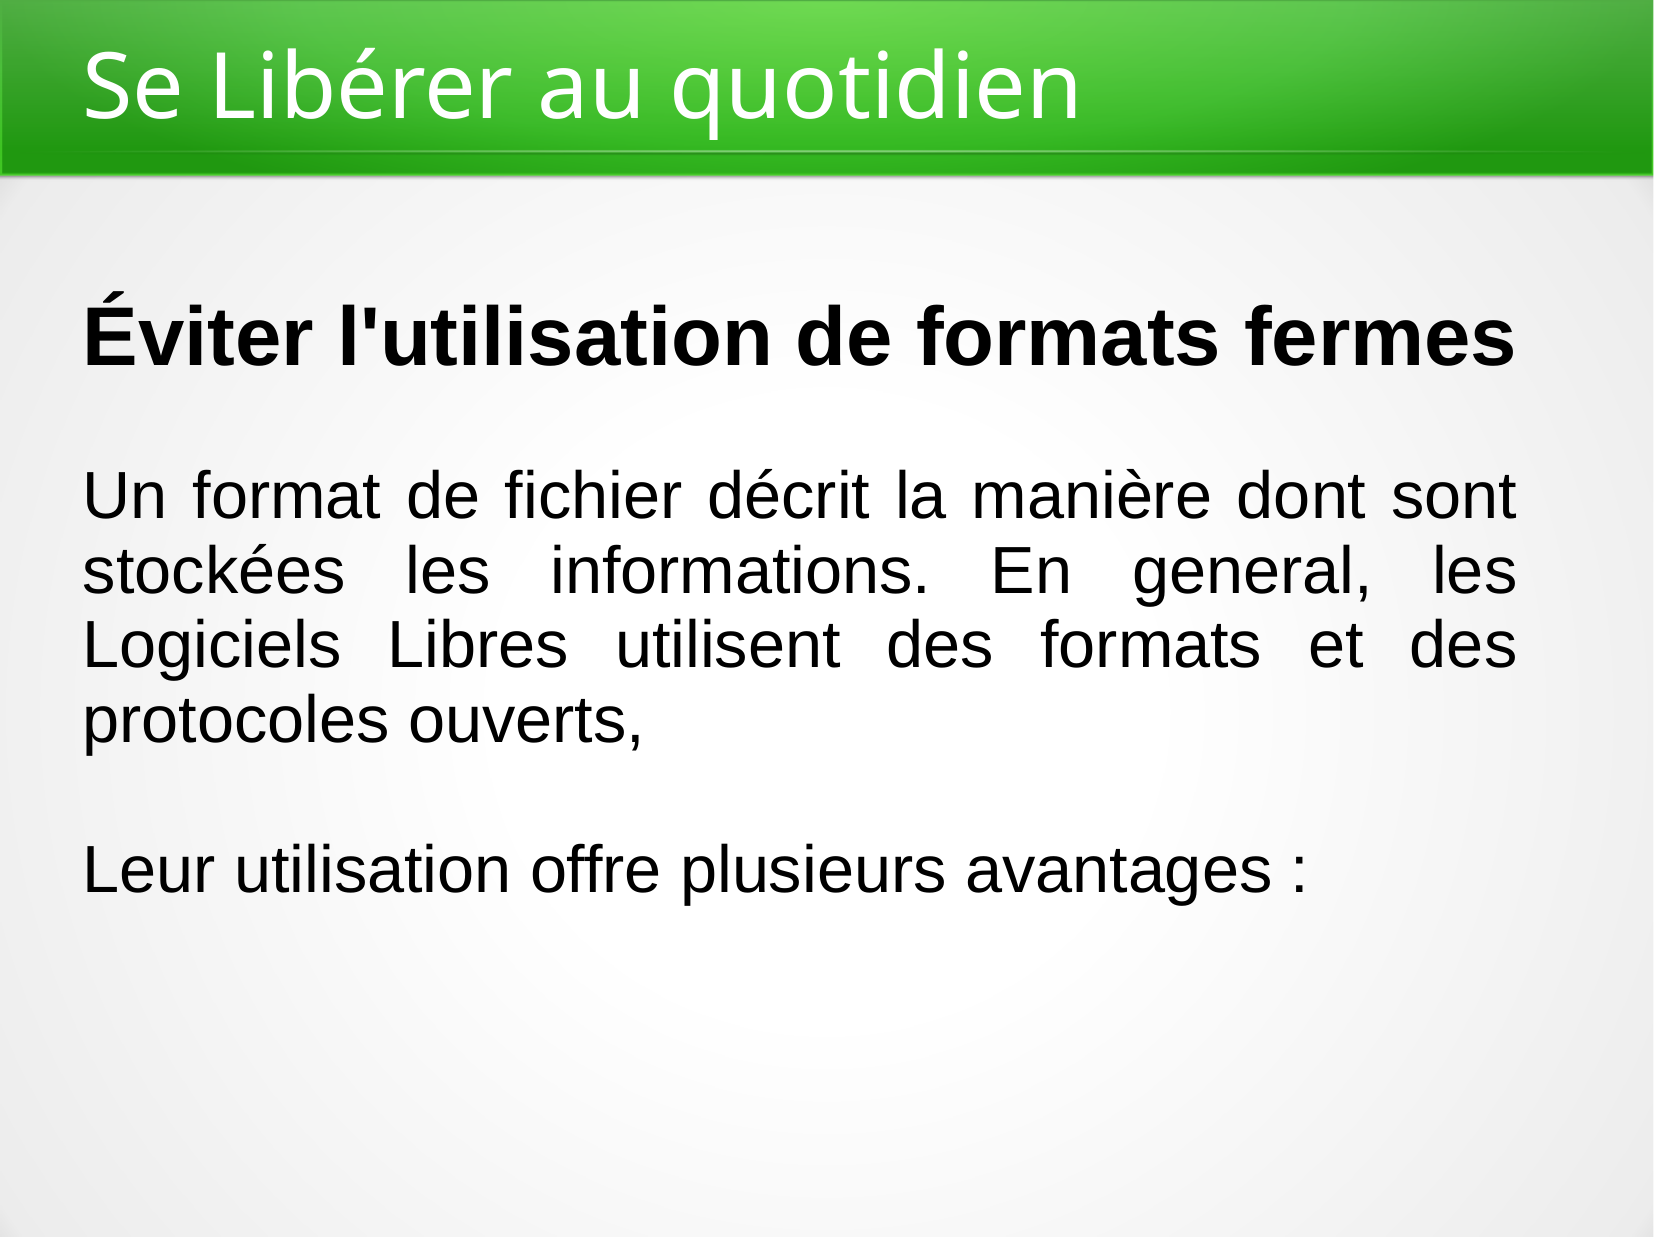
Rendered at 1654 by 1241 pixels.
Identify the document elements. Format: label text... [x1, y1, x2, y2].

title Se Libérer au quotidien [82, 11, 1571, 154]
picture [0, 0, 1654, 1237]
subtitle Éviter l'utilisation de formats fermes Un format de fichier décrit la manière dont sont stockées les informations. En general, les Logiciels Libres utilisent des formats et des protocoles ouverts, Leur utilisation offre plusieurs avantages : [82, 290, 1571, 1010]
